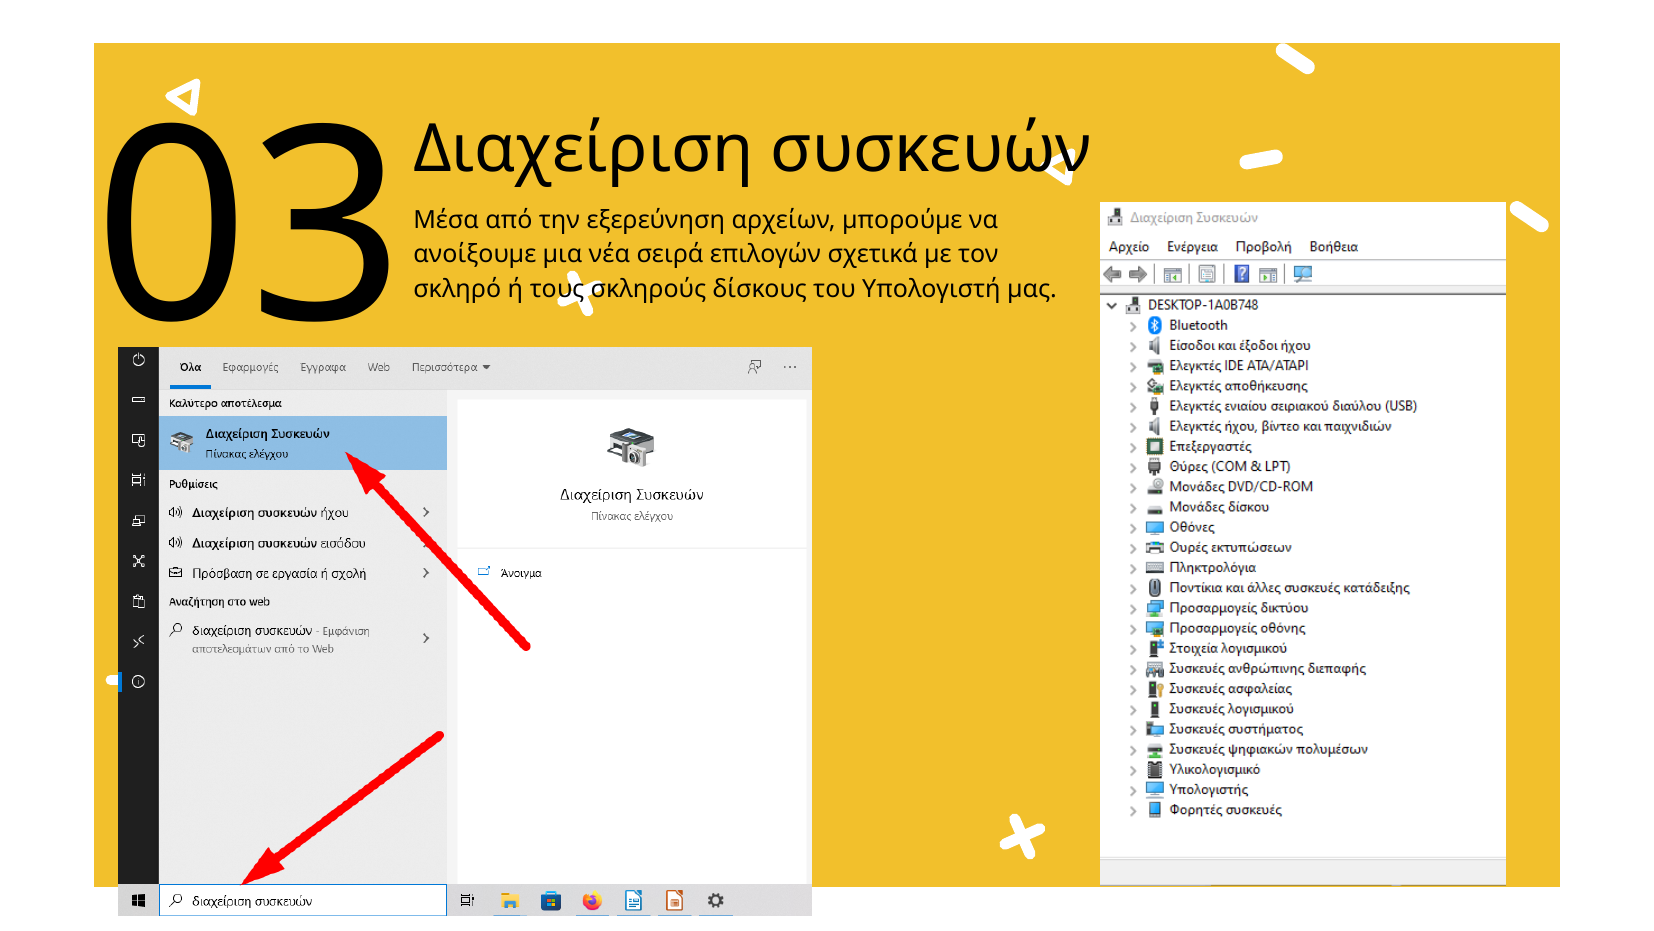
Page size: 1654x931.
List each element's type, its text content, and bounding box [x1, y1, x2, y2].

picture [1100, 202, 1506, 886]
picture [118, 347, 812, 916]
title Διαχείριση συσκευών [440, 88, 1134, 203]
text_box Μέσα από την εξερεύνηση αρχείων, μπορούμε να ανοίξουμε μια νέα σειρά επιλογών σχετικά με τον σκληρό ή τους σκληρούς δίσκους του Υπολογιστή μας. [440, 194, 1074, 312]
title 03 [94, 29, 440, 399]
